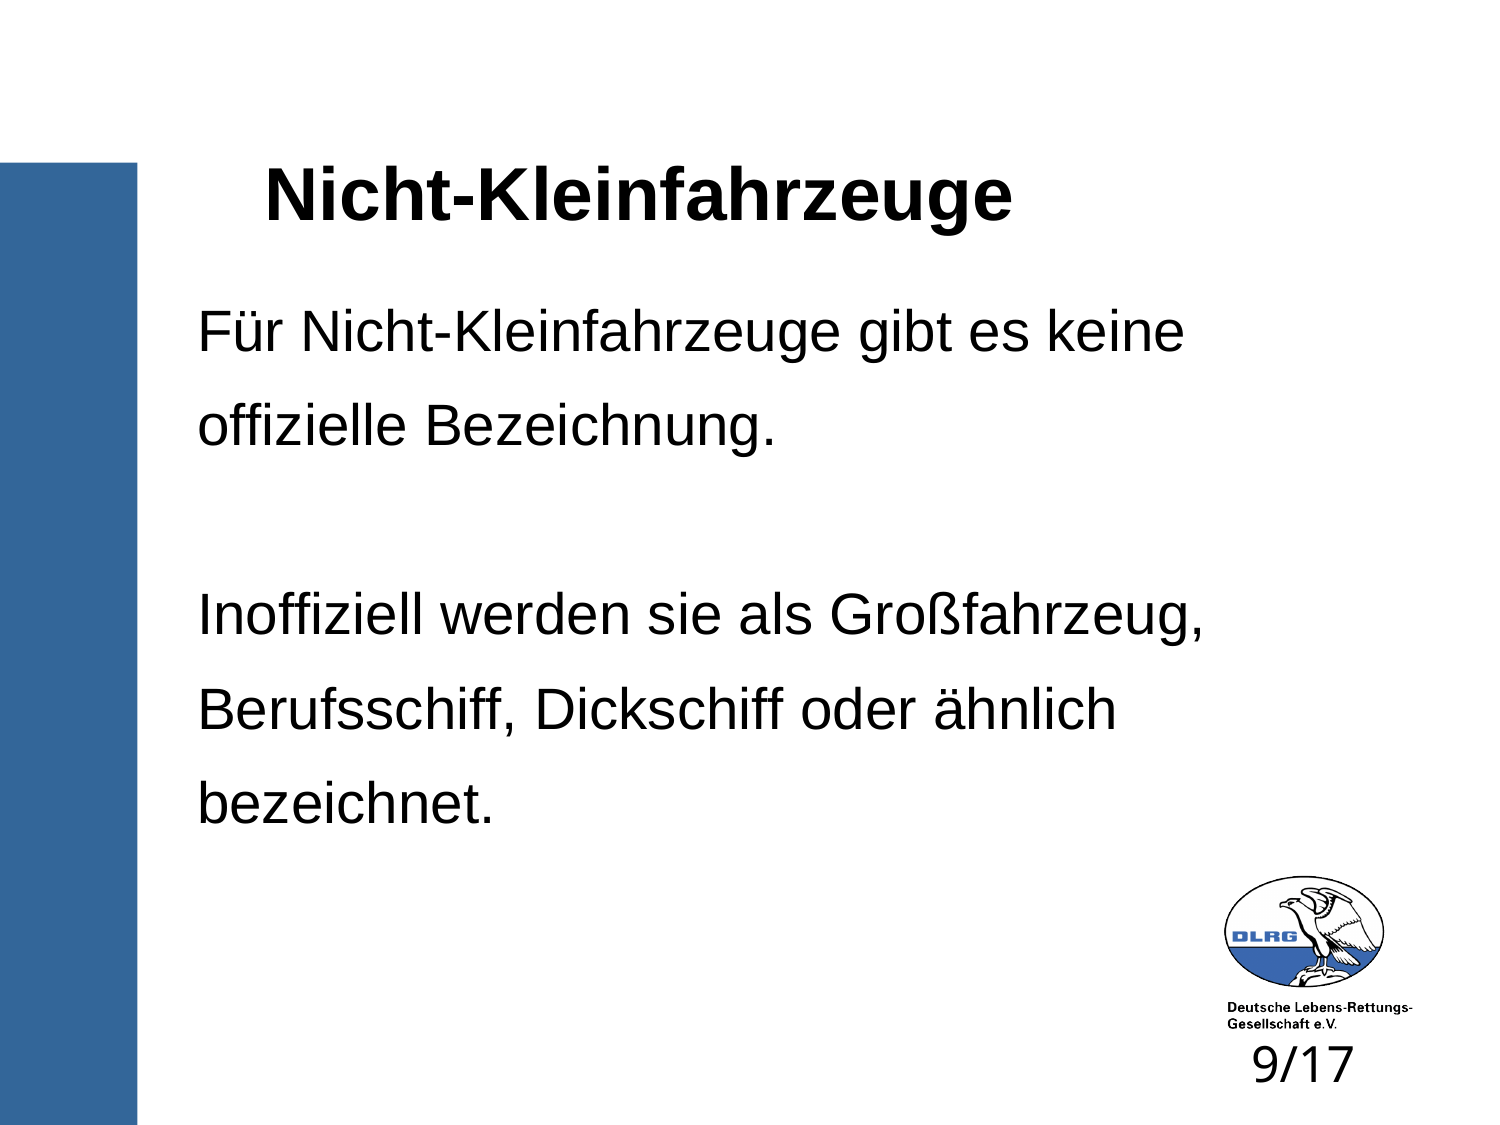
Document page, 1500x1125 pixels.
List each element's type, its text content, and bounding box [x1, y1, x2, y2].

picture [1224, 874, 1413, 1030]
text_box Für Nicht-Kleinfahrzeuge gibt es keine offizielle Bezeichnung. Inoffiziell werden sie als Großfahrzeug, Berufsschiff, Dickschiff oder ähnlich bezeichnet. [182, 260, 1374, 882]
text_box <Nummer>/17 [1236, 1025, 1500, 1104]
text_box Nicht-Kleinfahrzeuge [249, 138, 1030, 244]
